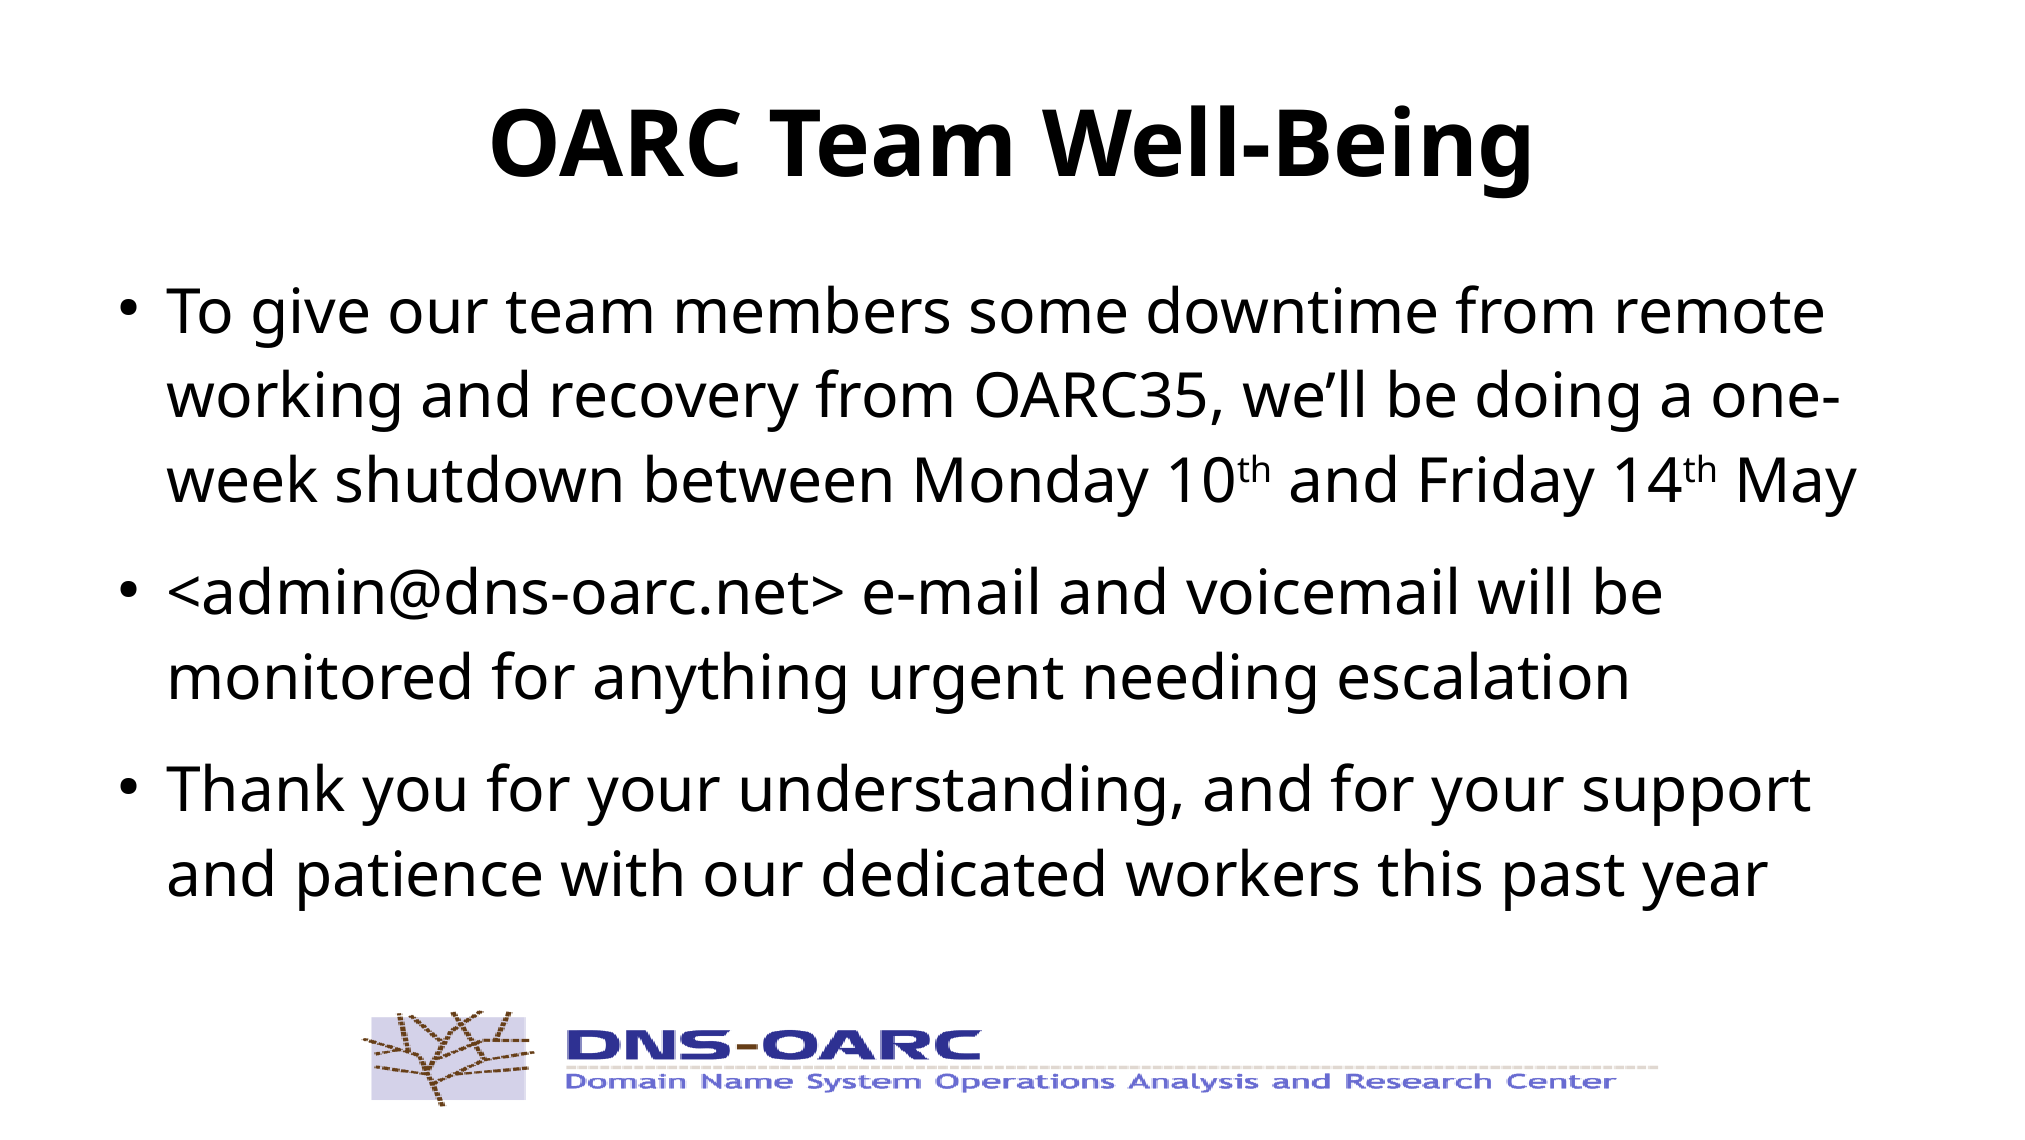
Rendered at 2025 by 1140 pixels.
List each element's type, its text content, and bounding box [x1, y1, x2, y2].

picture [289, 1004, 1700, 1113]
list To give our team members some downtime from remote working and recovery from OARC35, we’ll be doing a one-week shutdown between Monday 10th and Friday 14th May <admin@dns-oarc.net> e-mail and voicemail will be monitored for anything urgent needing escalation Thank you for your understanding, and for your support and patience with our dedicated workers this past year [101, 266, 1924, 928]
title OARC Team Well-Being [101, 45, 1924, 236]
